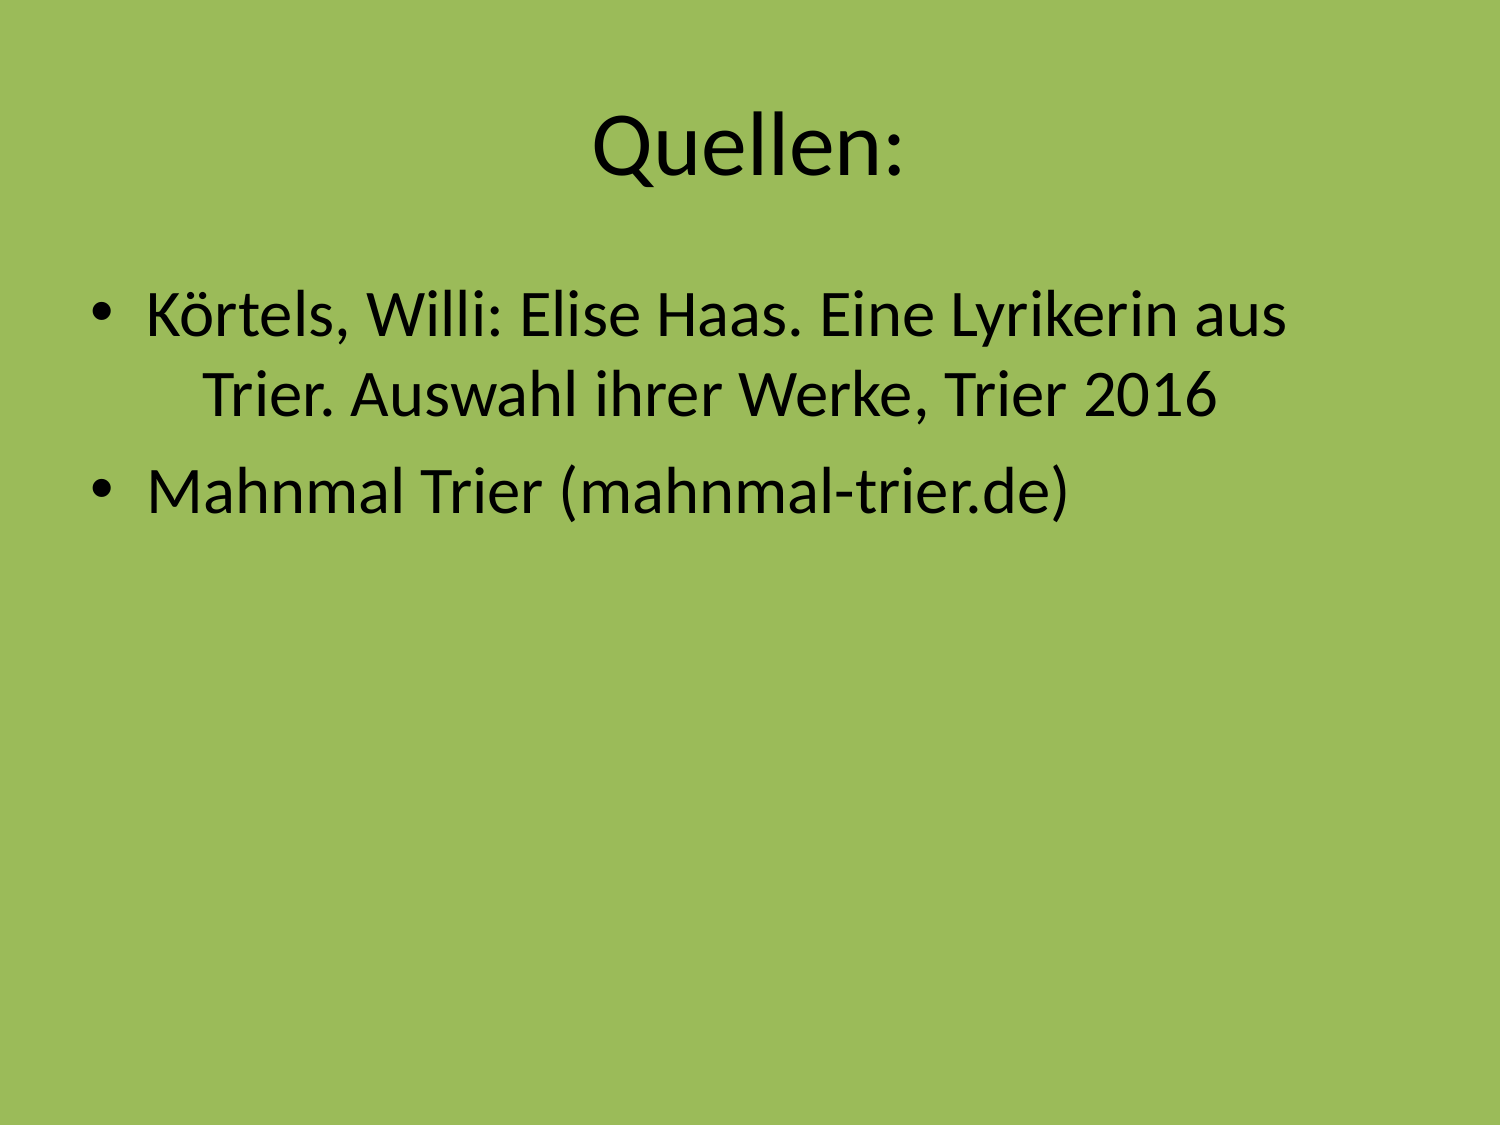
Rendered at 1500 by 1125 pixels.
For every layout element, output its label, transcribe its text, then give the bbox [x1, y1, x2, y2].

title Quellen: [75, 45, 1426, 233]
list Körtels, Willi: Elise Haas. Eine Lyrikerin aus Trier. Auswahl ihrer Werke, Trier 2016 Mahnmal Trier (mahnmal-trier.de) [75, 262, 1426, 1005]
